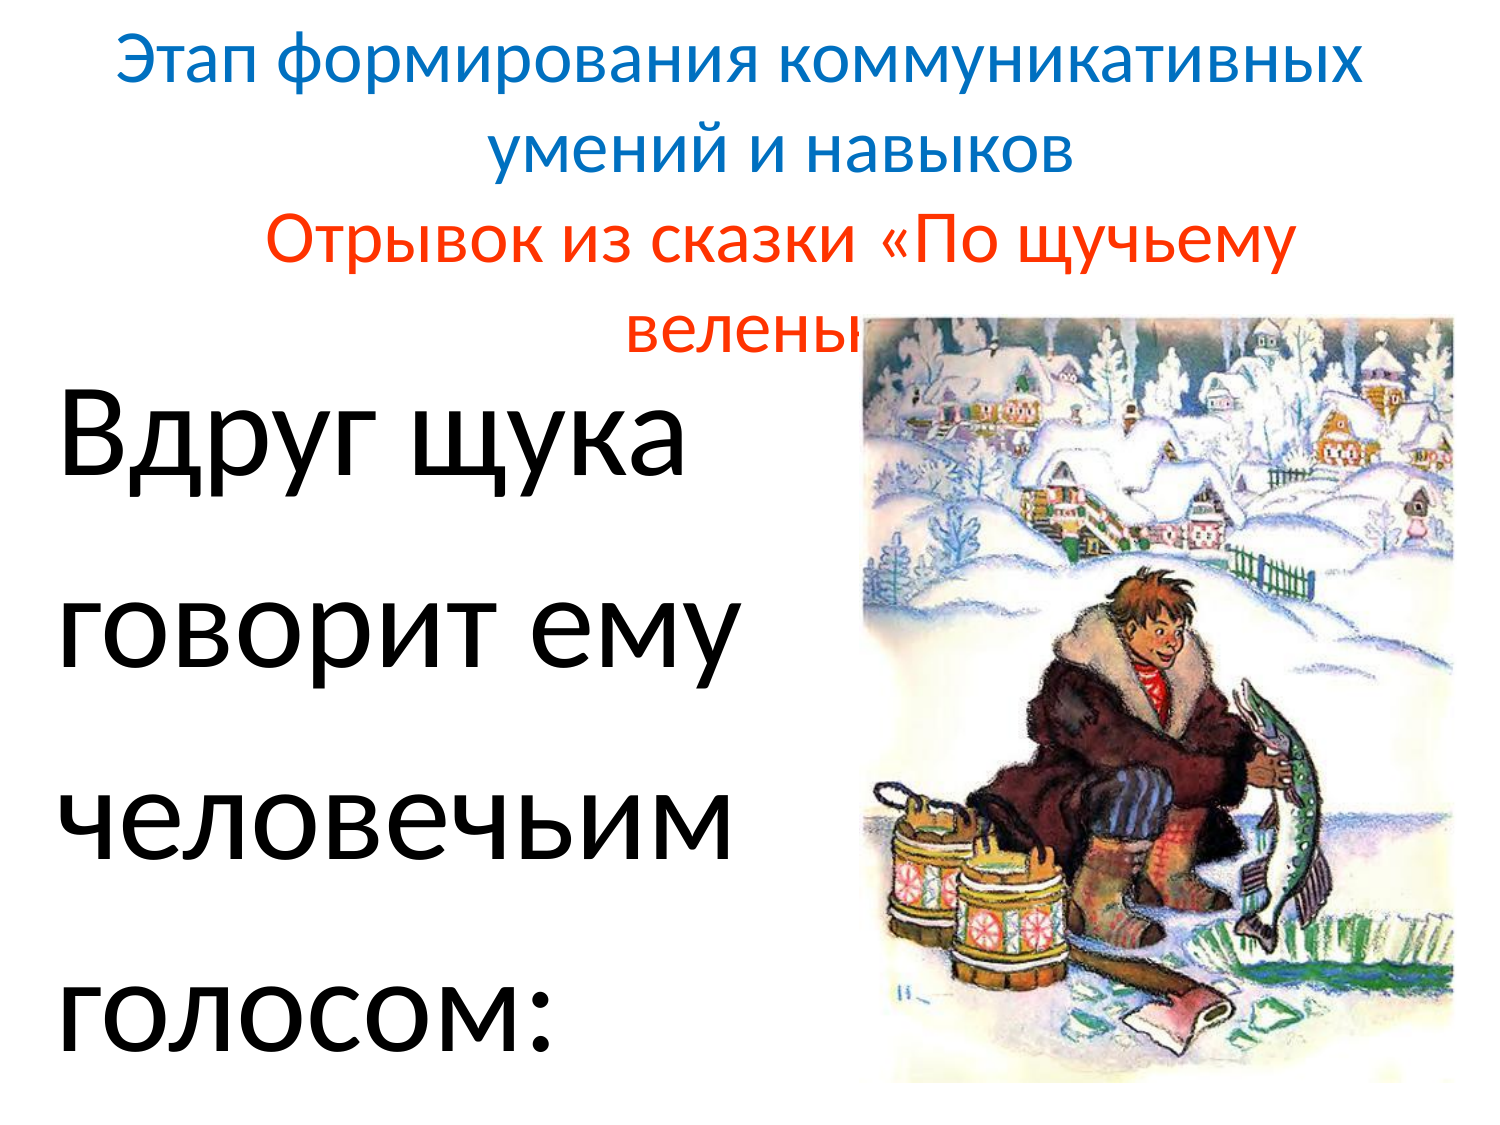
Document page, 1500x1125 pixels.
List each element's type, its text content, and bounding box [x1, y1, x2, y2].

picture [859, 314, 1457, 1083]
list Вдруг щука говорит ему человечьим голосом: - Емеля, отпусти меня в воду! А Емеля смеется: - На что ты мне пригодишься?.. Нет, понесу тебя домой, велю невесткам уху сварить. Будет уха сладка. Щука взмолилась опять: - Емеля, Емеля, отпусти меня в воду, я сделаю все, что ни пожелаешь. - Ладно, только покажи сначала, что не обманываешь меня, тогда отпущу. Щука его спрашивает: - Емеля, Емеля, скажи - чего ты сейчас хочешь? - Хочу, чтобы ведра сами пошли домой и вода бы не расплескалась... Щука ему говорит: - Запомни мои слова: когда что тебе захочется - скажи только: "По щучьему веленью, по моему хотенью". [41, 302, 845, 1094]
title Этап формирования коммуникативных умений и навыков Отрывок из сказки «По щучьему веленью» [64, 0, 1415, 315]
